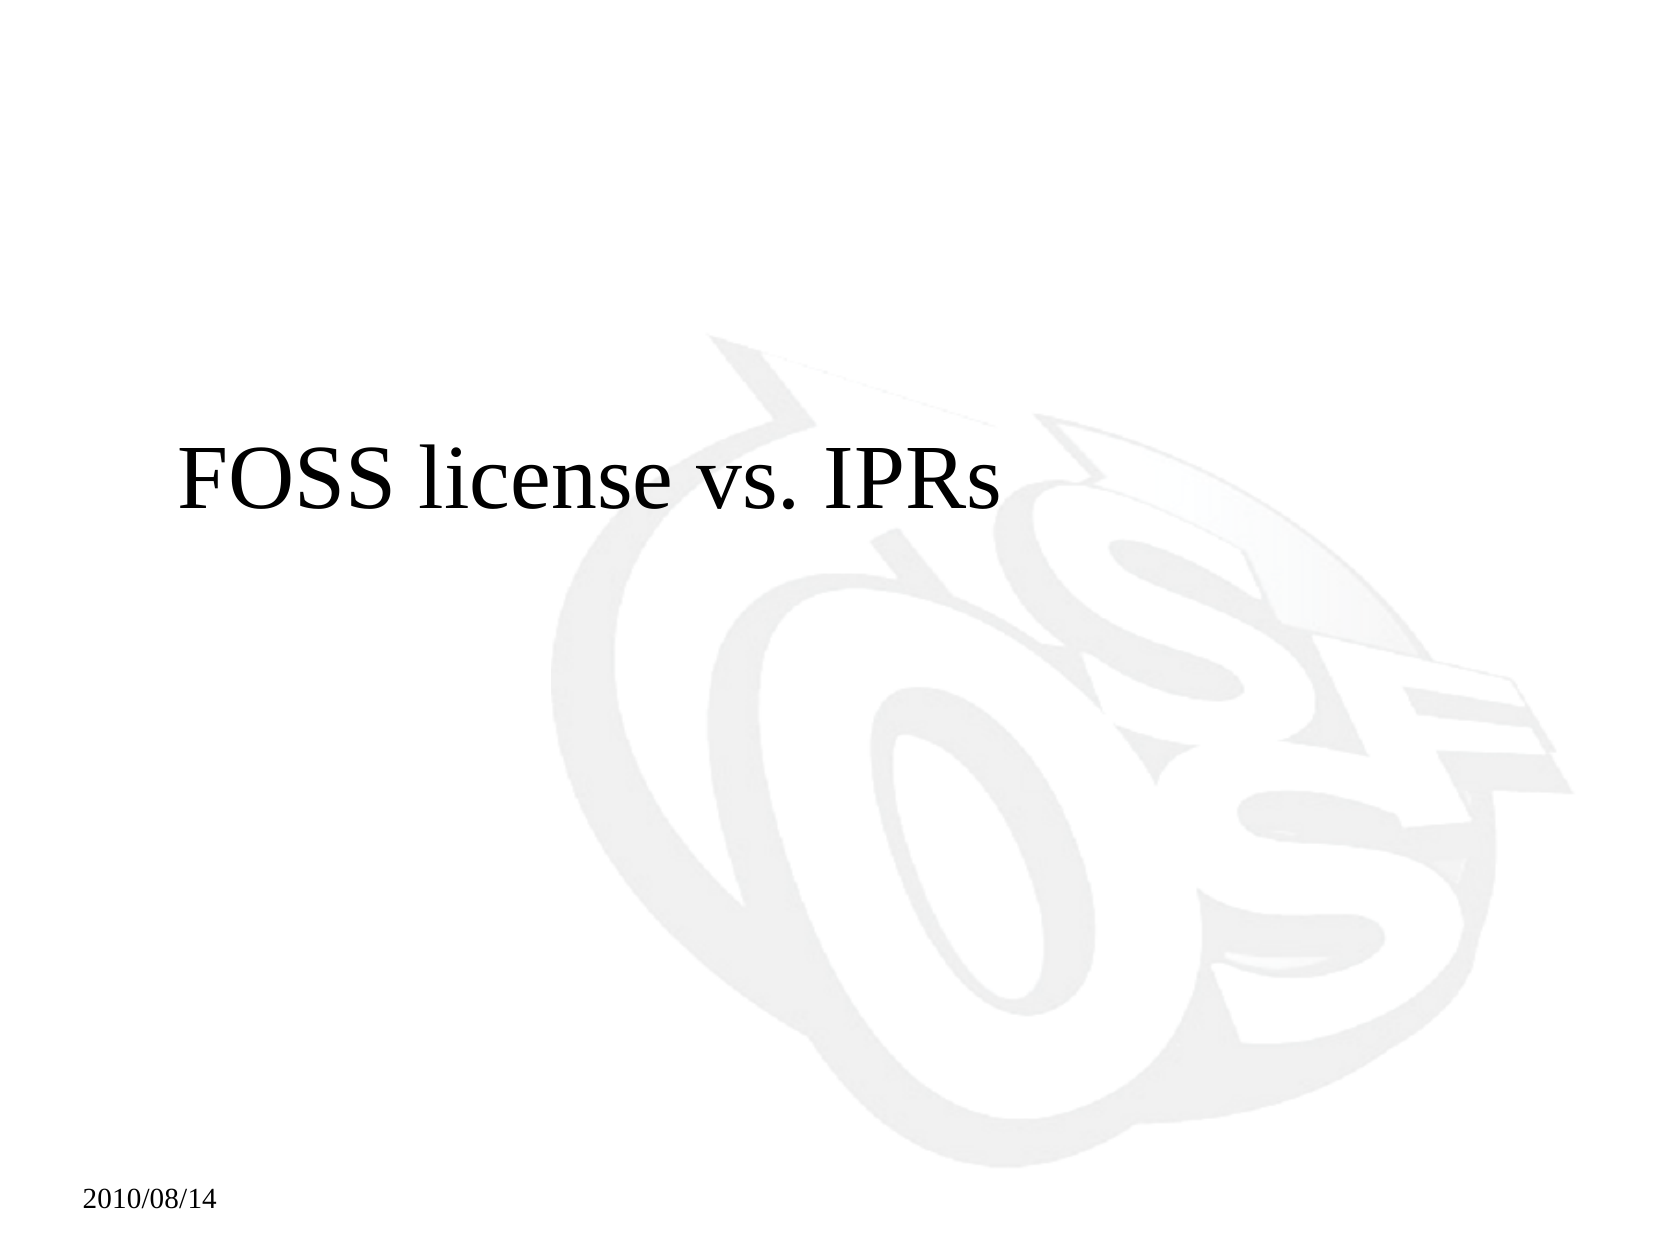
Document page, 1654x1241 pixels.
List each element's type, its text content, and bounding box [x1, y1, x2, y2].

title FOSS license vs. IPRs [177, 313, 1418, 591]
picture [551, 331, 1577, 1170]
